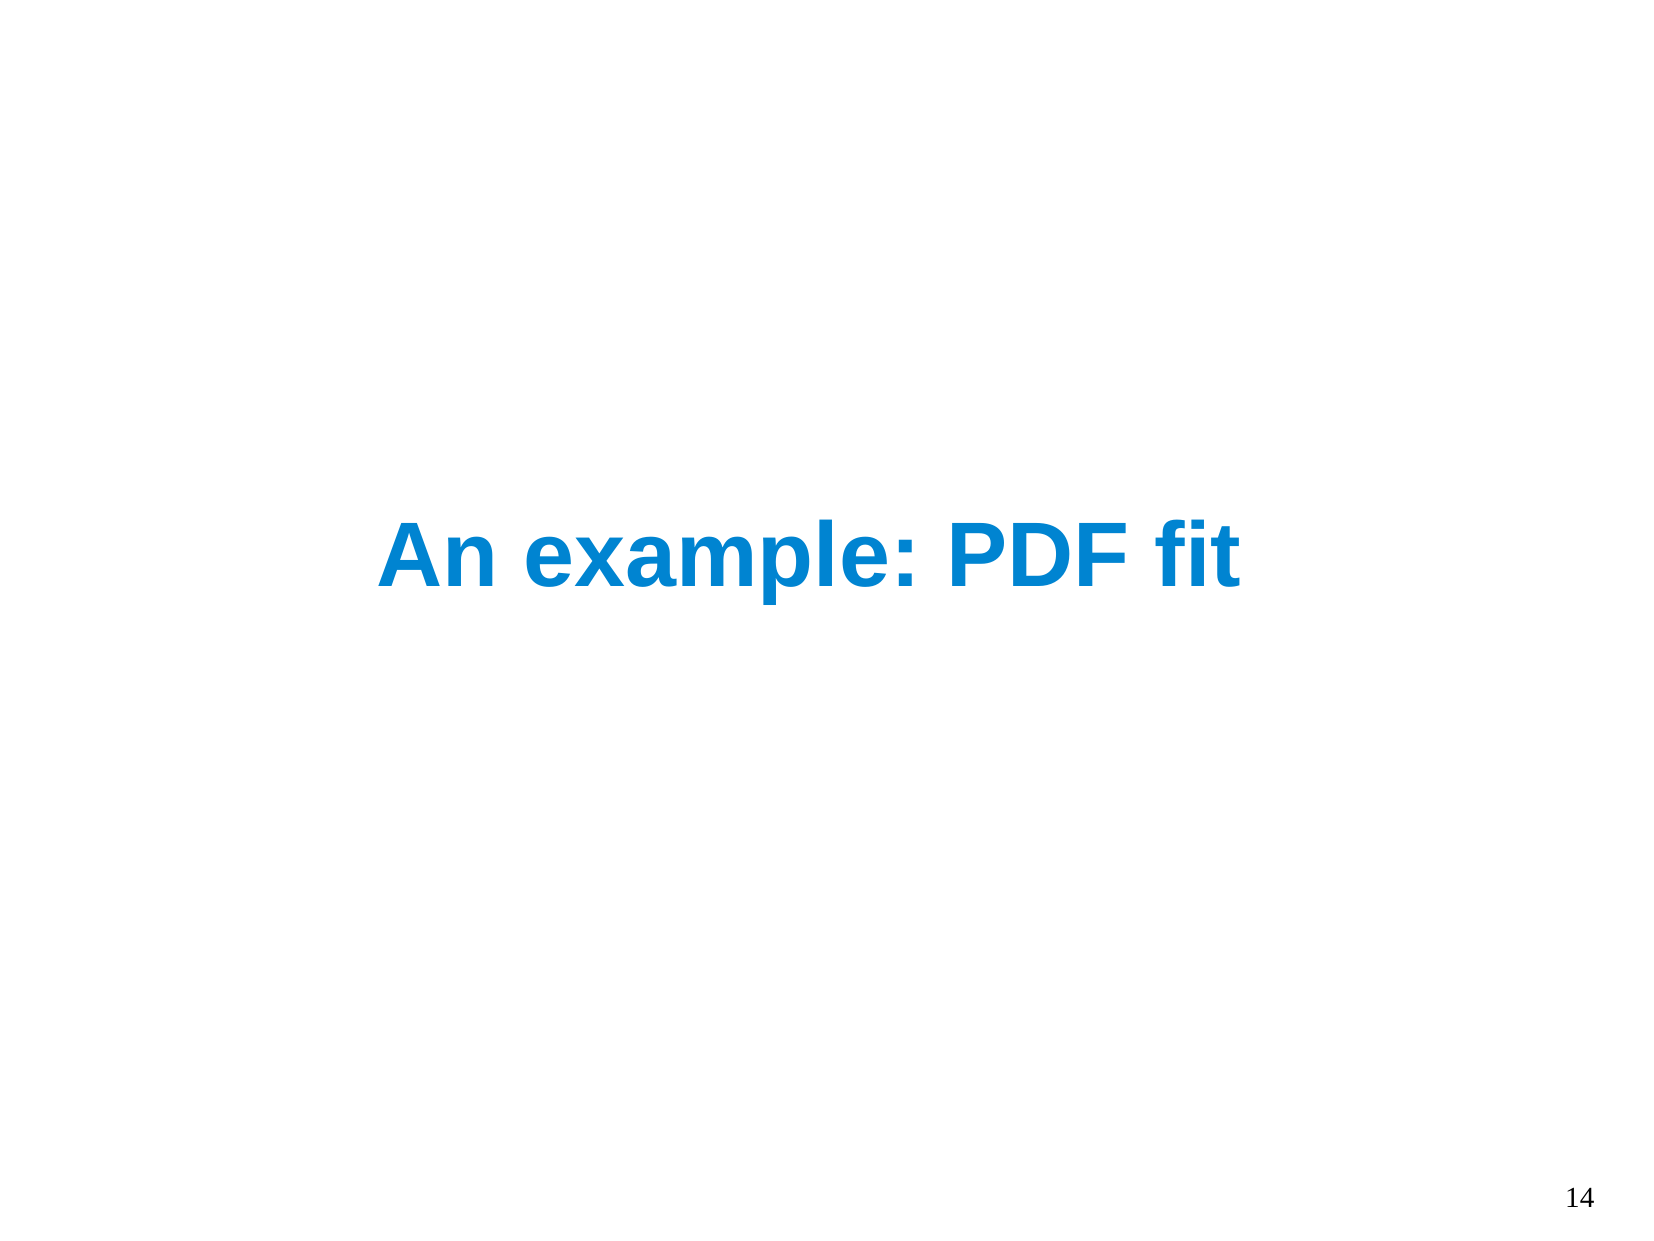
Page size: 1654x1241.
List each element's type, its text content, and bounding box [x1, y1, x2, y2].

title An example: PDF fit [47, 484, 1571, 626]
